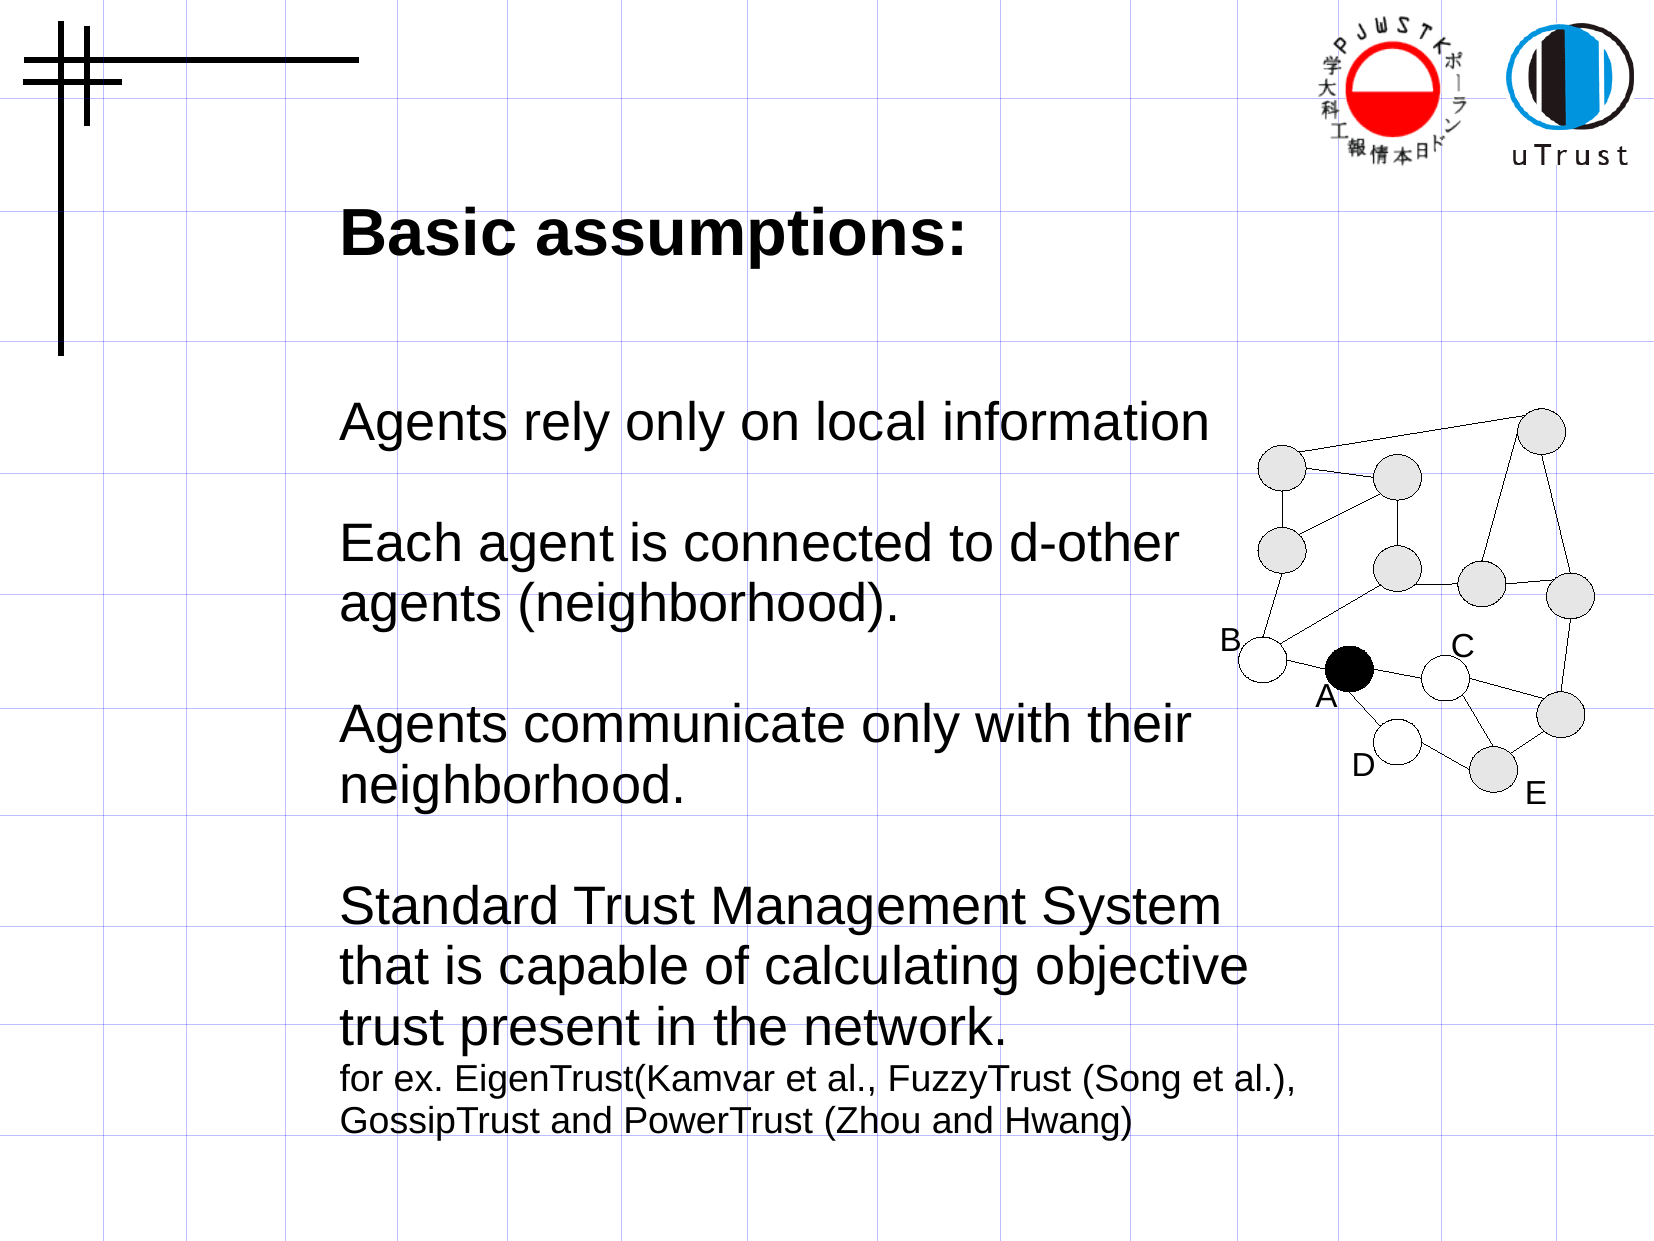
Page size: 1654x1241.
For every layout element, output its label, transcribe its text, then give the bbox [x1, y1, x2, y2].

text_box [1386, 719, 1422, 739]
text_box D [1336, 739, 1425, 820]
text_box [1325, 646, 1374, 669]
text_box [1257, 445, 1307, 492]
text_box Basic assumptions: Agents rely only on local information Each agent is connected to d-other agents (neighborhood). Agents communicate only with their neighborhood. Standard Trust Management System that is capable of calculating objective trust present in the network. for ex. EigenTrust(Kamvar et al., FuzzyTrust (Song et al.), GossipTrust and PowerTrust (Zhou and Hwang) [324, 187, 1335, 1149]
text_box [1421, 657, 1436, 700]
picture [1506, 23, 1634, 165]
text_box [1536, 691, 1585, 738]
text_box [1517, 408, 1566, 455]
text_box A [1300, 669, 1386, 750]
text_box [1457, 560, 1506, 607]
text_box C [1436, 620, 1524, 701]
text_box [1469, 746, 1518, 793]
text_box [1373, 454, 1422, 501]
text_box [1546, 573, 1595, 619]
text_box [1373, 545, 1422, 592]
picture [1304, 0, 1479, 178]
text_box E [1509, 767, 1595, 848]
text_box [1257, 527, 1307, 574]
picture [1512, 30, 1565, 125]
text_box B [1204, 614, 1290, 695]
